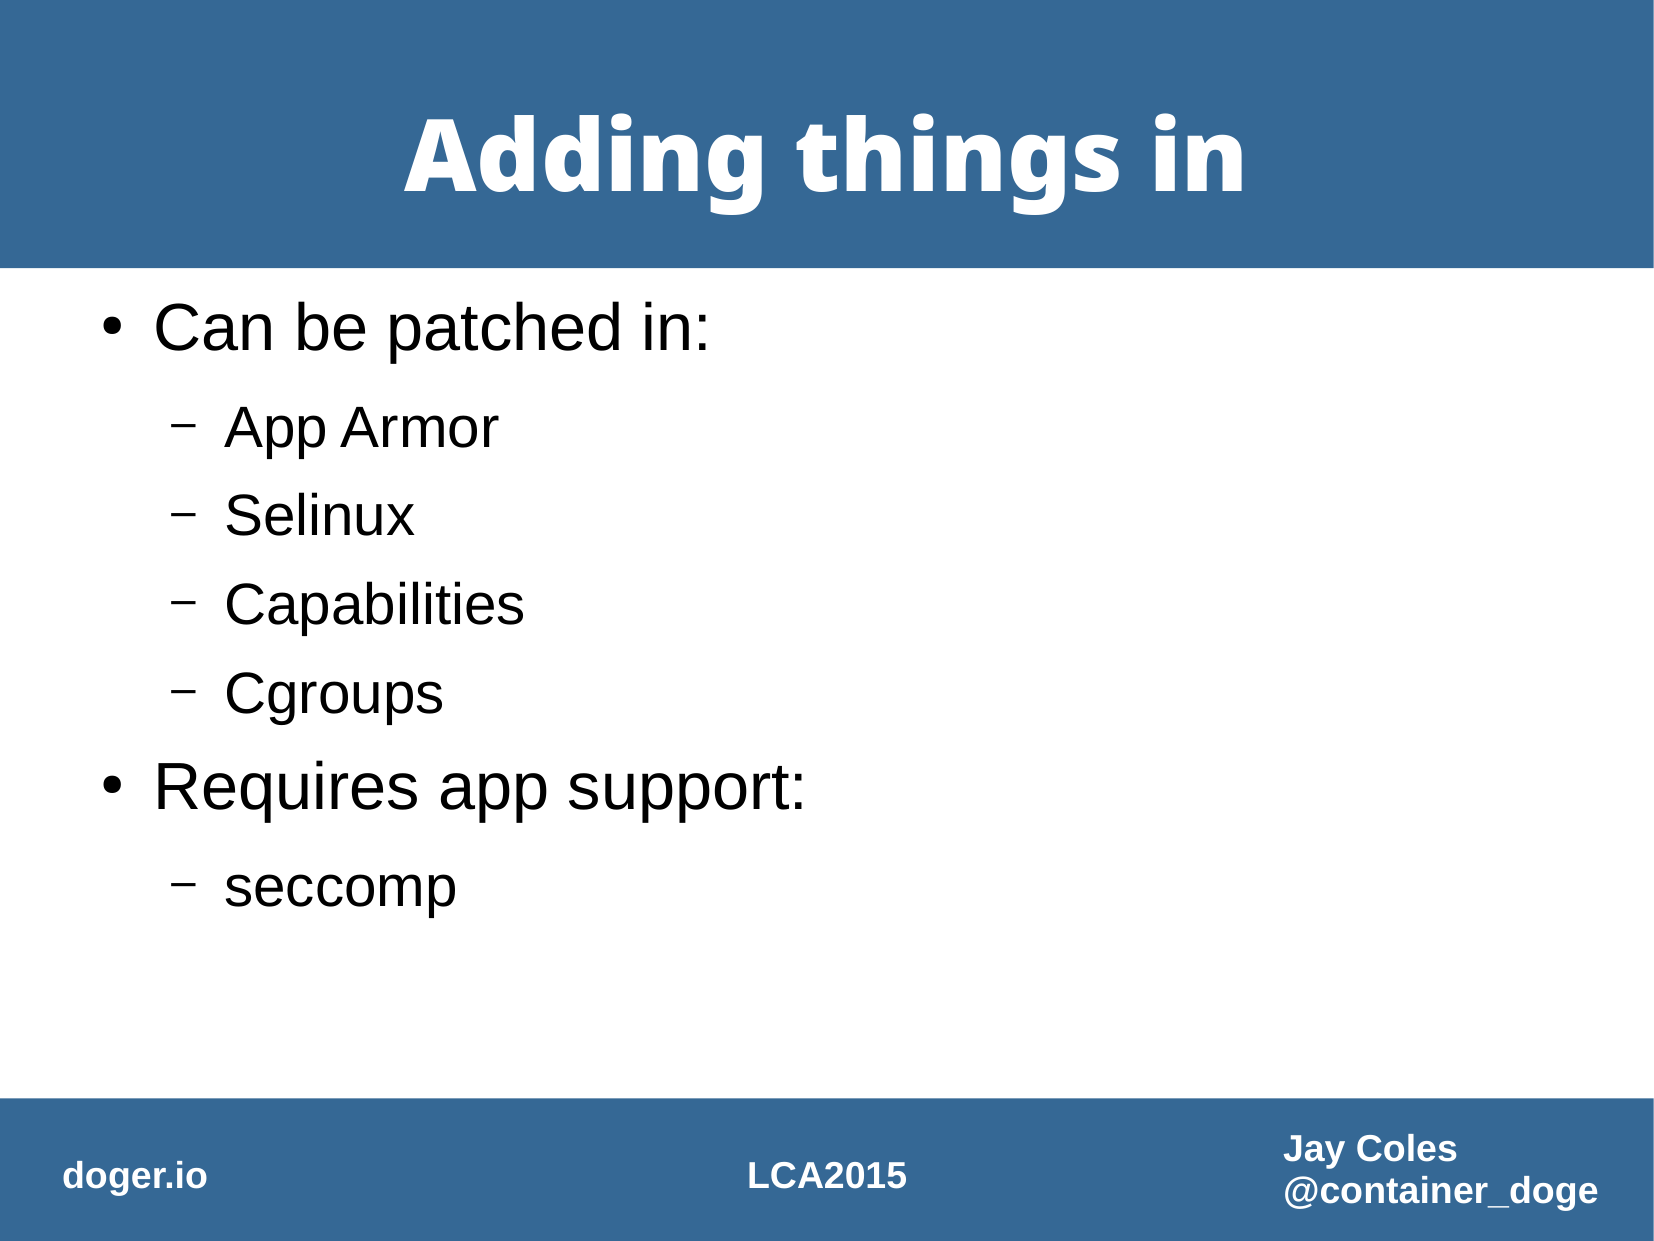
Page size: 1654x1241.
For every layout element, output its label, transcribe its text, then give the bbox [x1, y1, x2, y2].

title Adding things in [82, 49, 1571, 257]
list Can be patched in: App Armor Selinux Capabilities Cgroups Requires app support: seccomp [82, 290, 1571, 1010]
